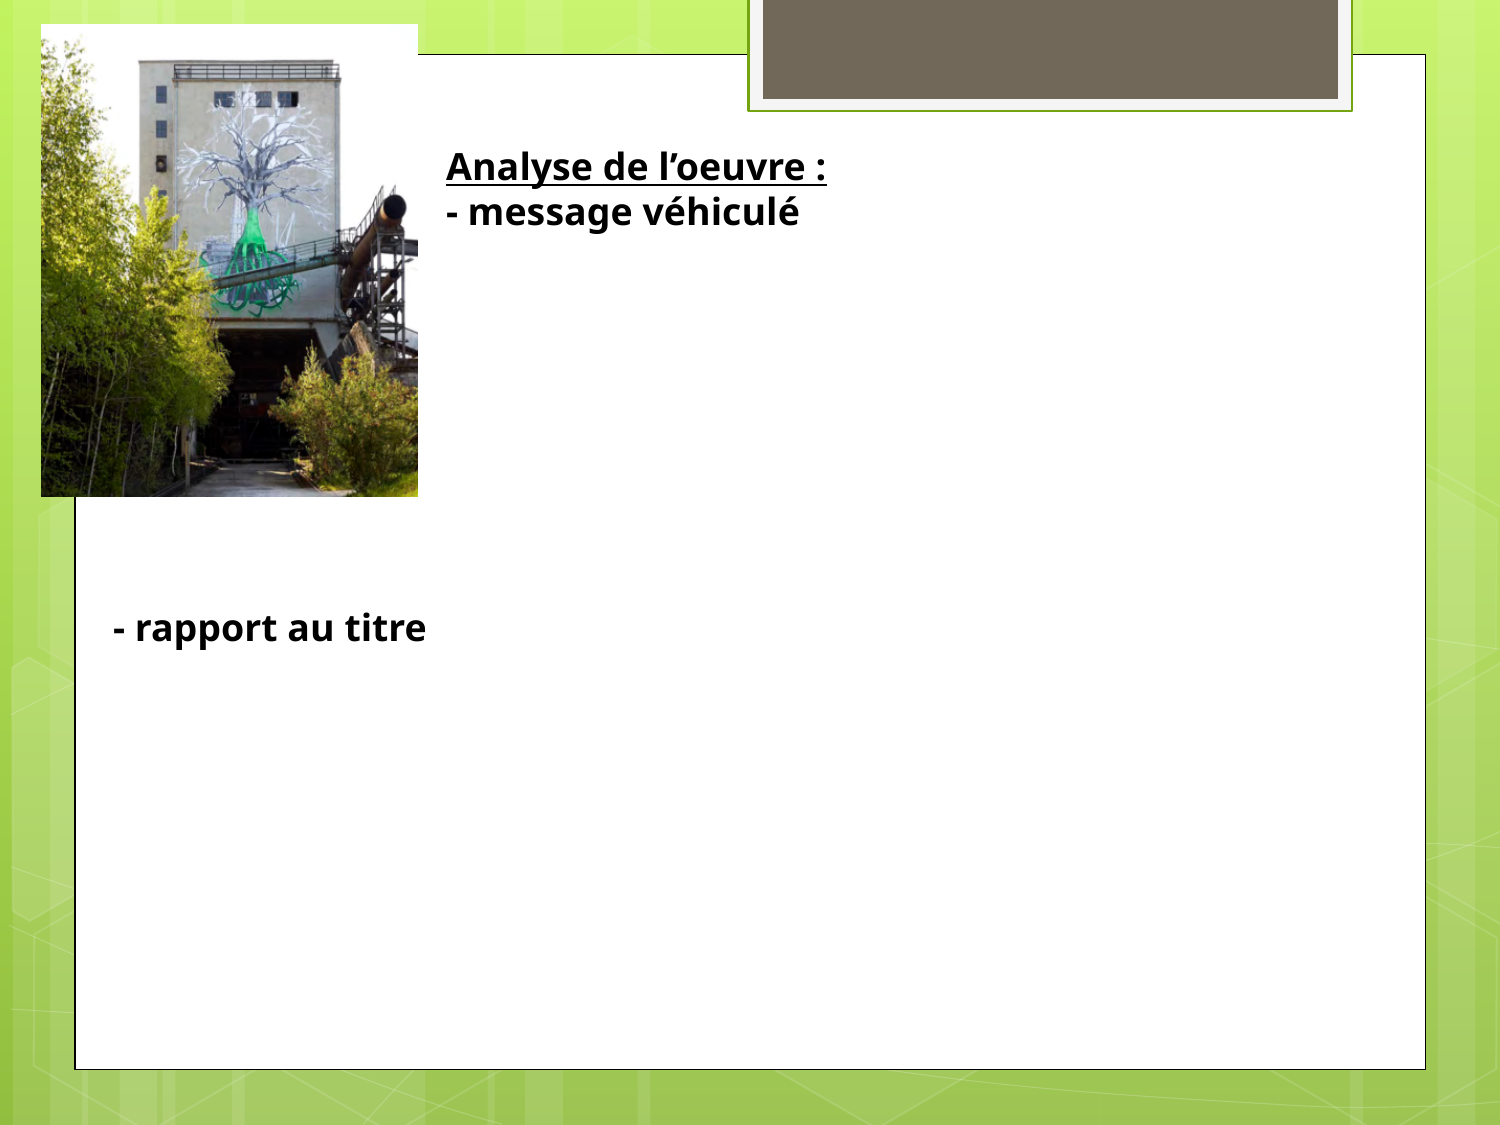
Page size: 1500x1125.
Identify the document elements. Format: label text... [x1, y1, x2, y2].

text_box - rapport au titre [98, 596, 1500, 657]
picture [41, 24, 418, 497]
text_box Analyse de l’oeuvre : - message véhiculé [431, 136, 1500, 241]
